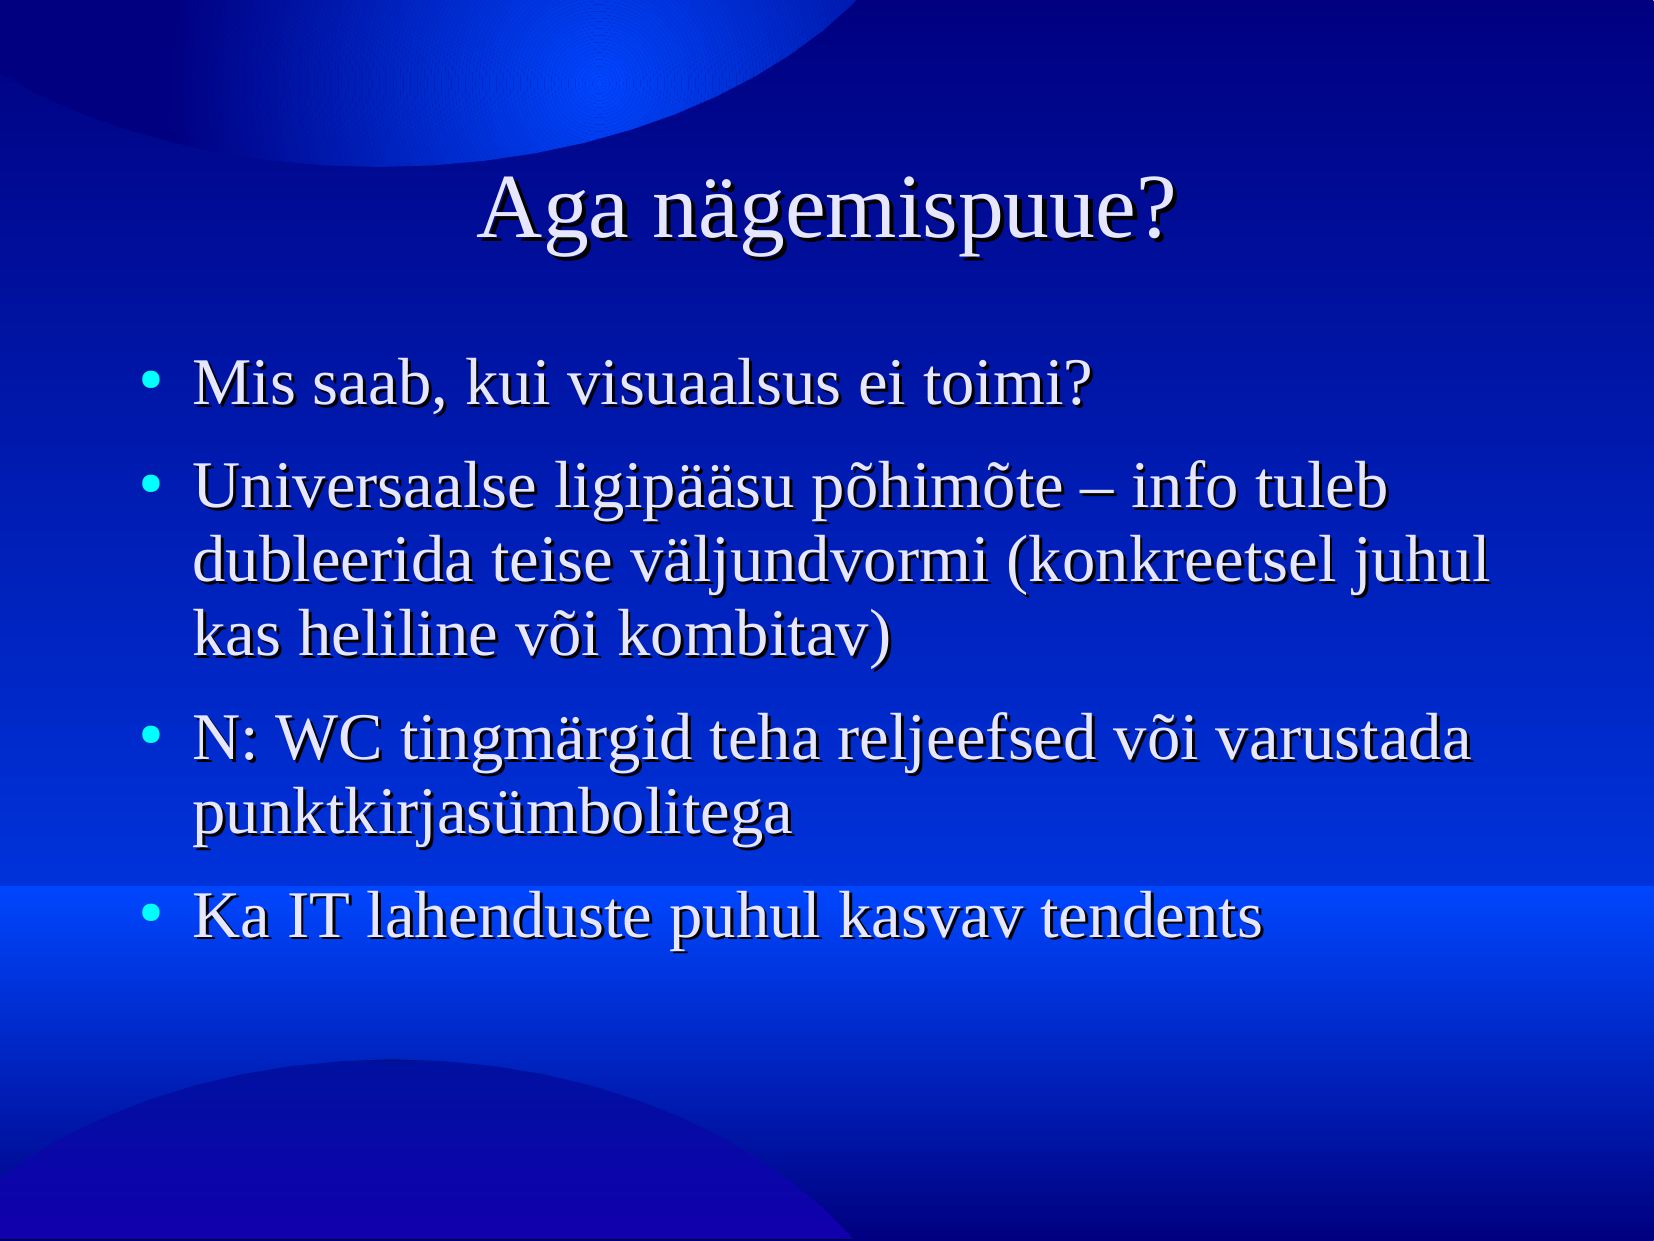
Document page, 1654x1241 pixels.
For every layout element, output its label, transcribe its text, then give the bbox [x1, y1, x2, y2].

title Aga nägemispuue? [121, 102, 1534, 311]
list Mis saab, kui visuaalsus ei toimi? Universaalse ligipääsu põhimõte – info tuleb dubleerida teise väljundvormi (konkreetsel juhul kas heliline või kombitav) N: WC tingmärgid teha reljeefsed või varustada punktkirjasümbolitega Ka IT lahenduste puhul kasvav tendents [121, 344, 1534, 1127]
